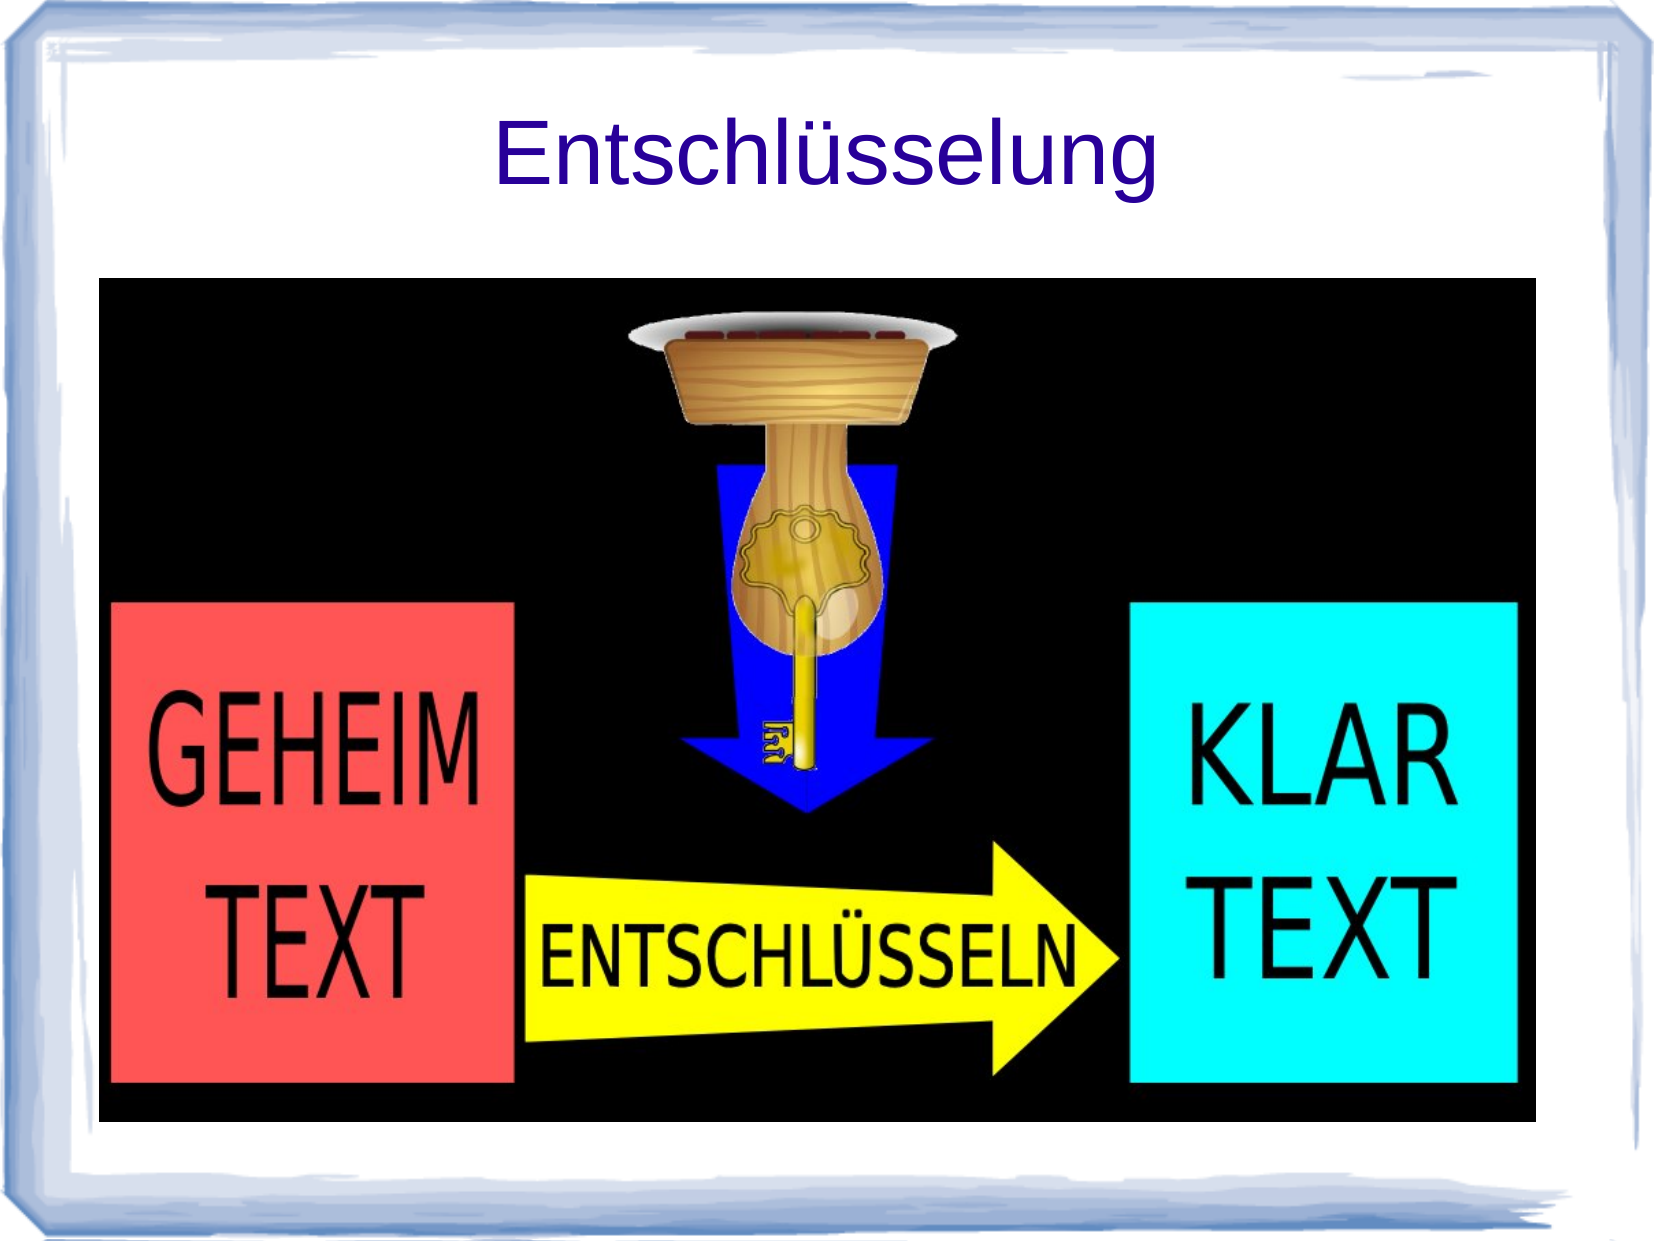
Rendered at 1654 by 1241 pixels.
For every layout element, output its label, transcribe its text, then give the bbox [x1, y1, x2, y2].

title Entschlüsselung [82, 49, 1571, 257]
picture [0, 0, 1654, 1241]
